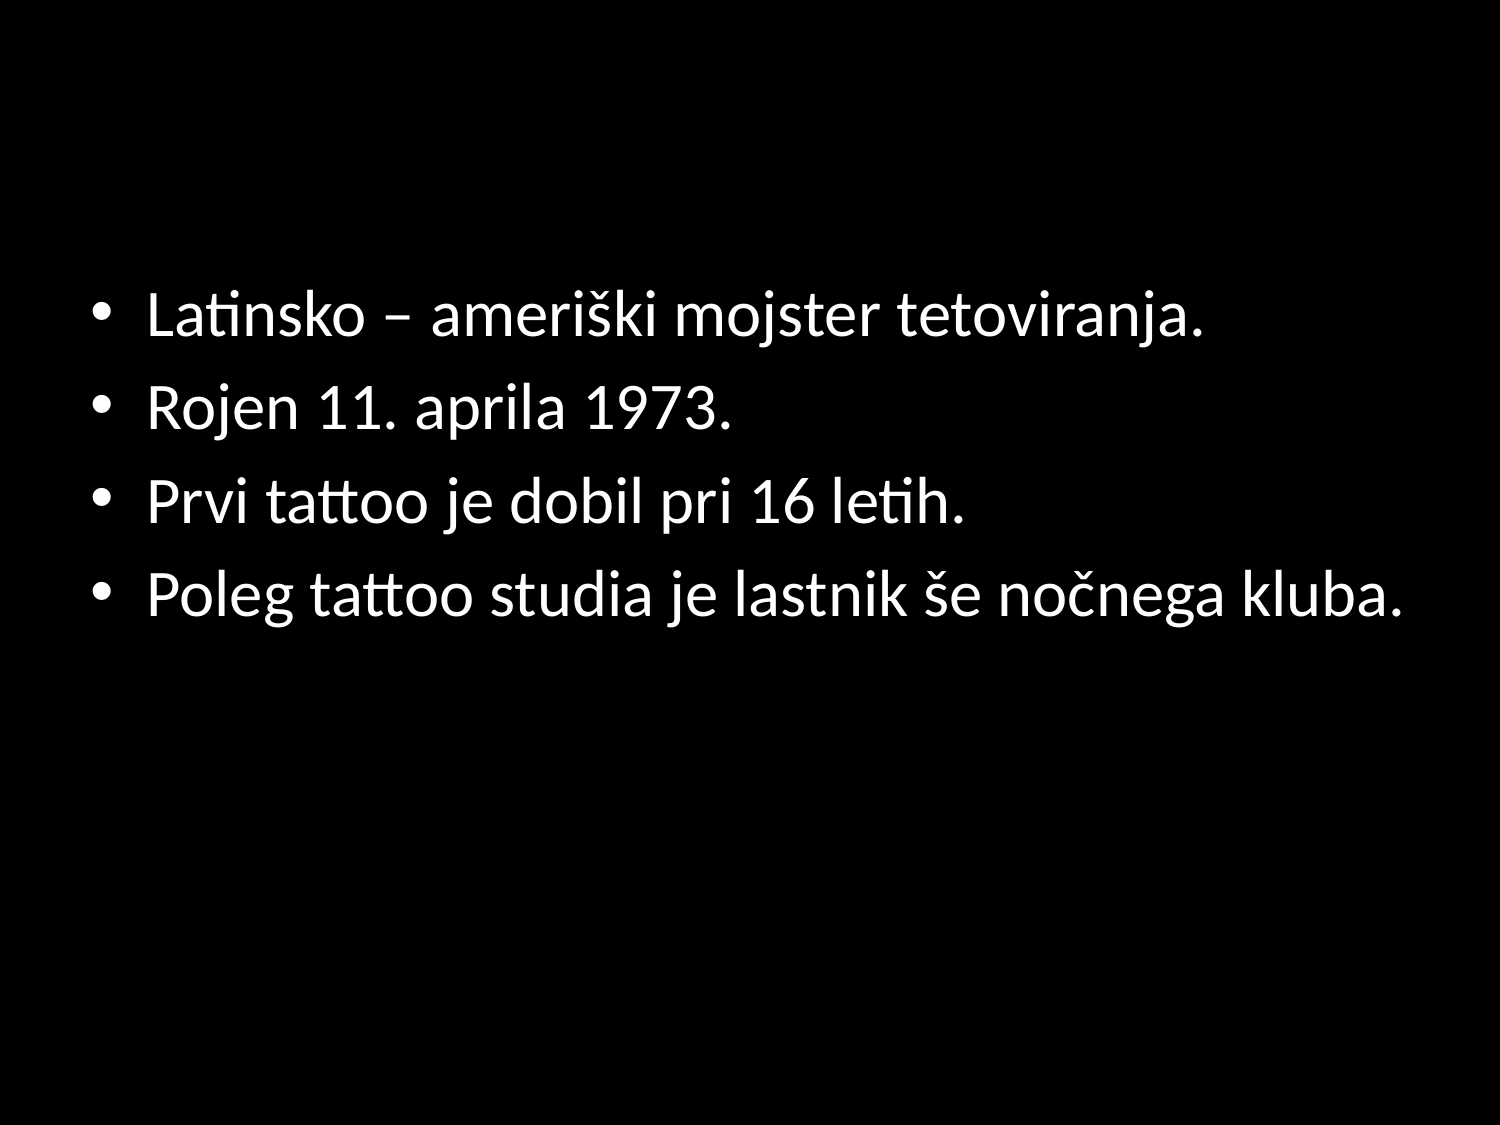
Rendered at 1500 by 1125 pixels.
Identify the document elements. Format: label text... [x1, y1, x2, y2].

list Latinsko – ameriški mojster tetoviranja. Rojen 11. aprila 1973. Prvi tattoo je dobil pri 16 letih. Poleg tattoo studia je lastnik še nočnega kluba. [75, 262, 1425, 1005]
